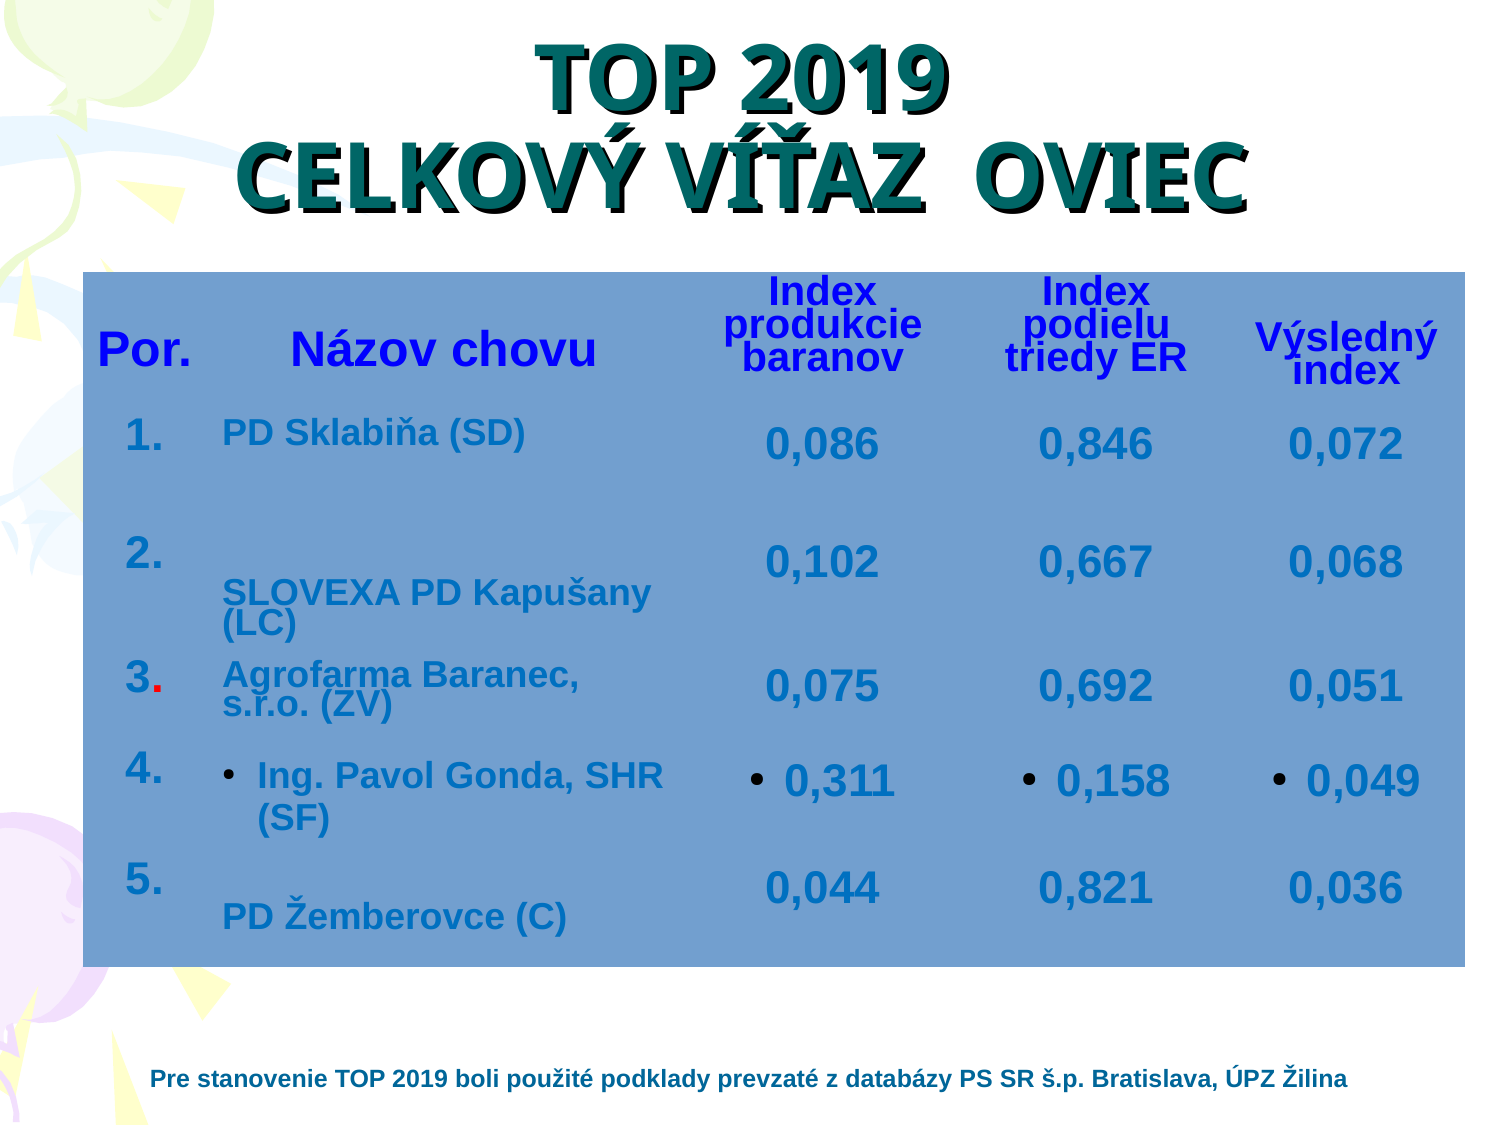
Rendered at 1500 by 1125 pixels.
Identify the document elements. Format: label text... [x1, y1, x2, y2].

table_cell 0,821 [965, 858, 1228, 967]
table_cell PD Sklabiňa (SD) [207, 414, 681, 532]
table_cell 0,049 [1228, 747, 1465, 858]
table_cell 0,846 [965, 414, 1228, 532]
table_cell 0,667 [965, 532, 1228, 656]
table_cell 0,036 [1228, 858, 1465, 967]
text_box TOP 2019 CELKOVÝ VÍŤAZ OVIEC [64, 20, 1418, 237]
table_cell 3. [83, 656, 207, 747]
table_cell 1. [83, 414, 207, 532]
table_cell 0,102 [681, 532, 965, 656]
table_cell 0,311 [681, 747, 965, 858]
table_cell Ing. Pavol Gonda, SHR (SF) [207, 747, 681, 858]
table_cell PD Žemberovce (C) [207, 858, 681, 967]
table_header Index podielu triedy ER [965, 272, 1228, 414]
text_box Pre stanovenie TOP 2019 boli použité podklady prevzaté z databázy PS SR š.p. Bratislava, ÚPZ Žilina [23, 1054, 1477, 1101]
table_cell 0,068 [1228, 532, 1465, 656]
table_cell 4. [83, 747, 207, 858]
table_header Názov chovu [207, 272, 681, 414]
table_cell 0,158 [965, 747, 1228, 858]
table_cell Agrofarma Baranec, s.r.o. (ZV) [207, 656, 681, 747]
table_cell SLOVEXA PD Kapušany (LC) [207, 532, 681, 656]
table_header Index produkcie baranov [681, 272, 965, 414]
table_cell 5. [83, 858, 207, 967]
table_cell 0,075 [681, 656, 965, 747]
table_header Por. [83, 272, 207, 414]
table_cell 0,044 [681, 858, 965, 967]
table_cell 0,692 [965, 656, 1228, 747]
table_cell 0,086 [681, 414, 965, 532]
table_cell 2. [83, 532, 207, 656]
table_cell 0,051 [1228, 656, 1465, 747]
table_header Výsledný index [1228, 272, 1465, 414]
table_cell 0,072 [1228, 414, 1465, 532]
